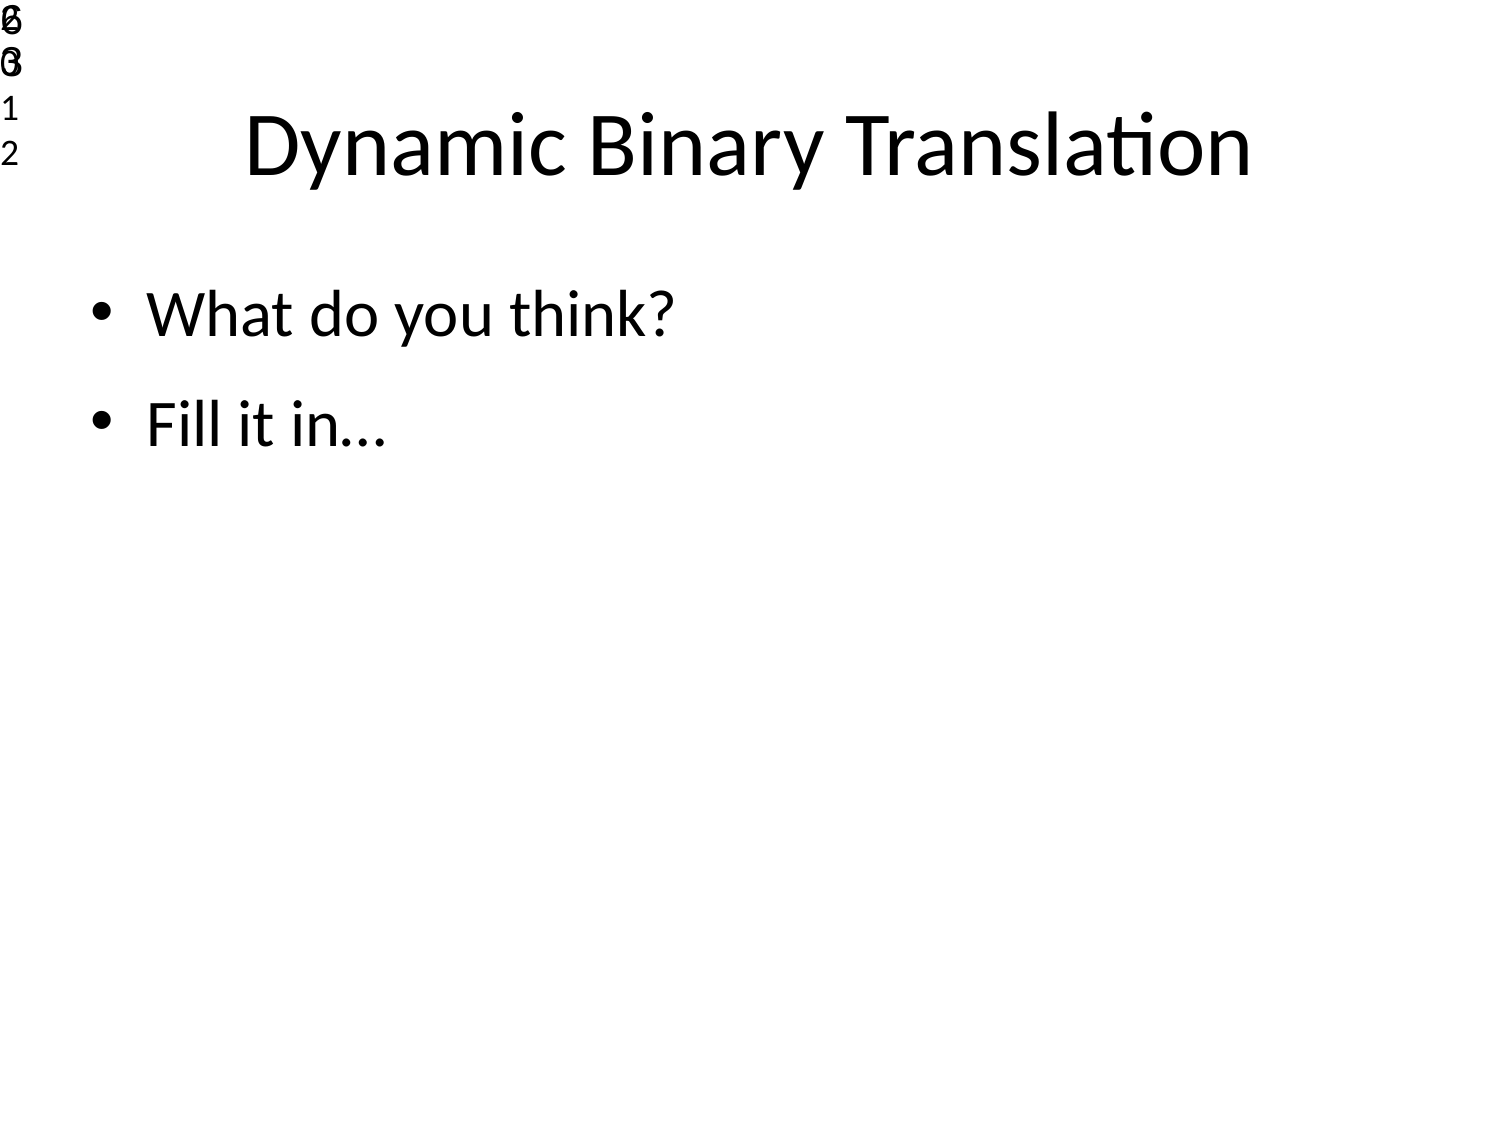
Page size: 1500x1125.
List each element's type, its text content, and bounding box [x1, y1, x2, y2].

title Dynamic Binary Translation [75, 45, 1425, 233]
list What do you think? Fill it in… [75, 262, 1425, 1005]
